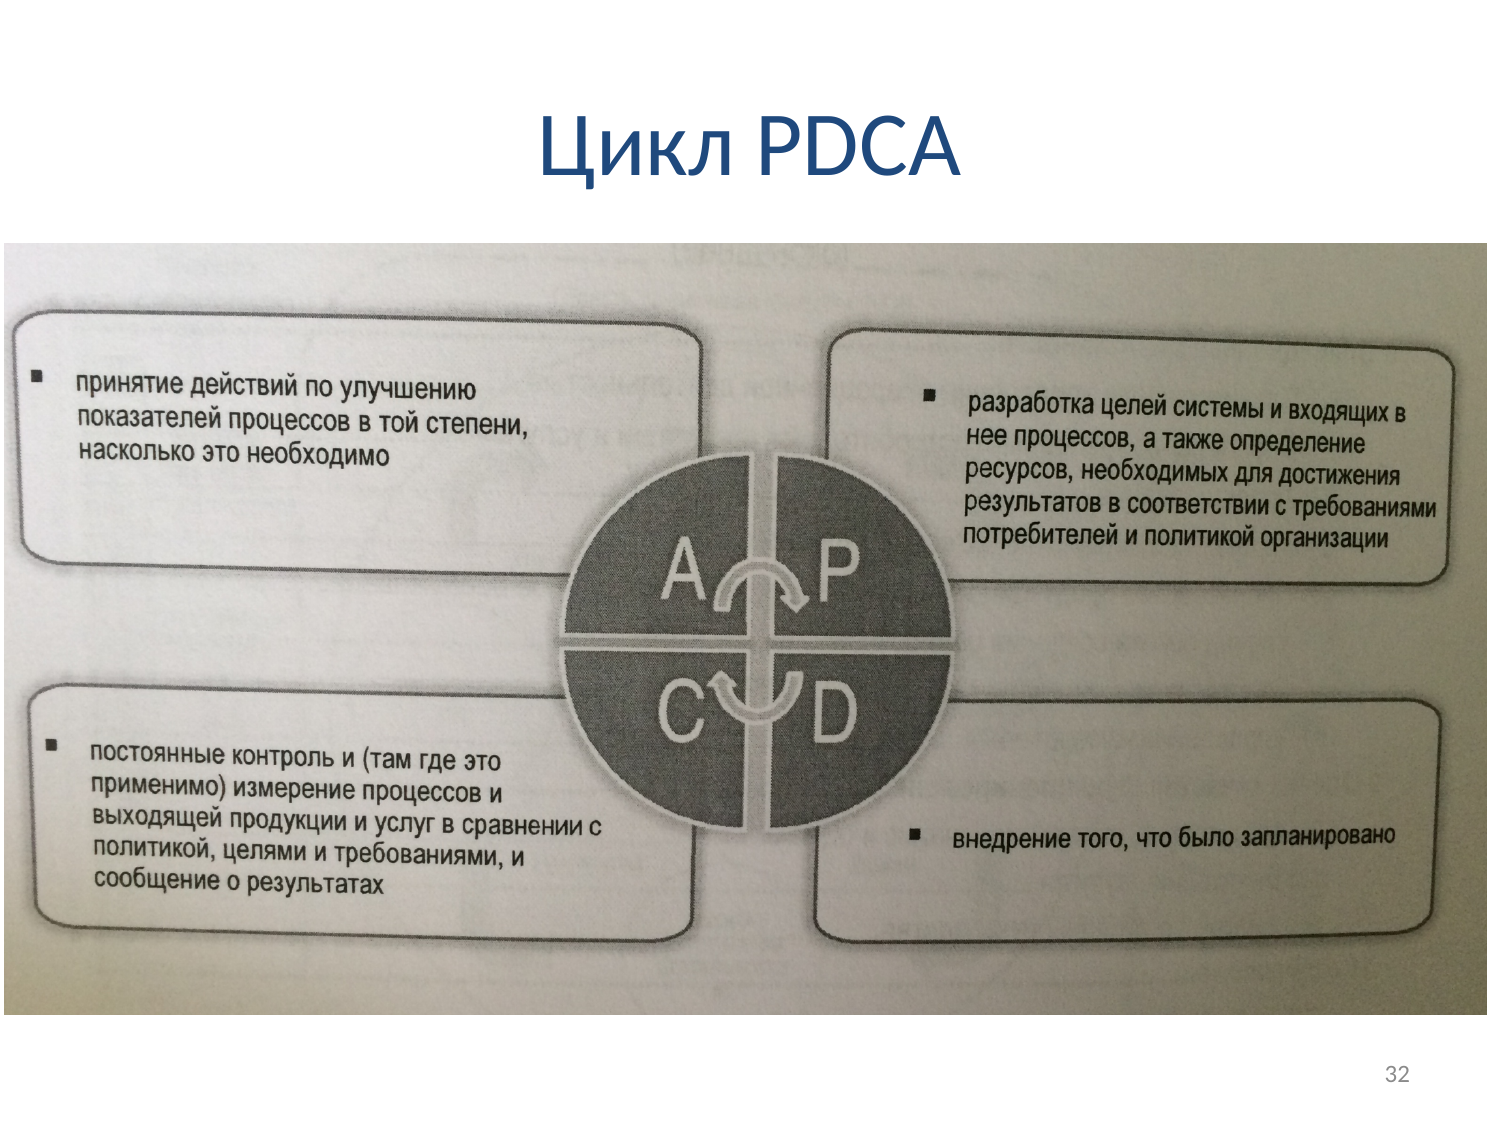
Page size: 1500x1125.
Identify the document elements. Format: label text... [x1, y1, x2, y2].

text_box Цикл PDCA [75, 45, 1425, 233]
text_box <номер> [1074, 1042, 1425, 1103]
picture [4, 243, 1487, 1015]
